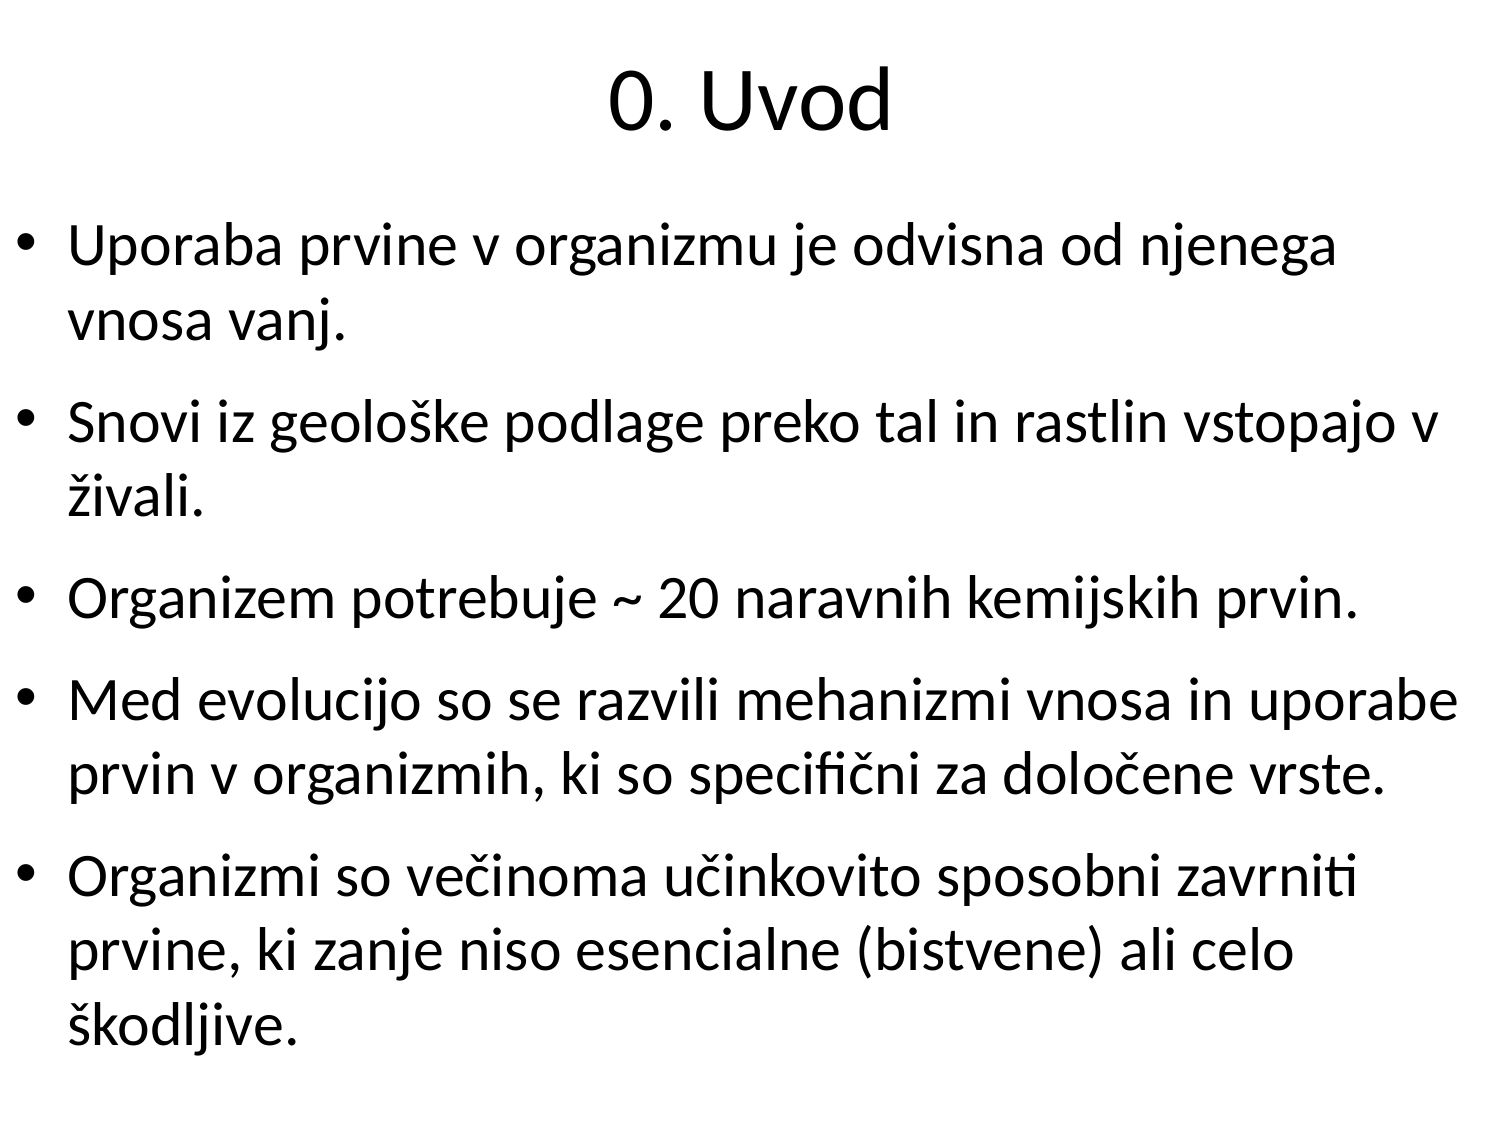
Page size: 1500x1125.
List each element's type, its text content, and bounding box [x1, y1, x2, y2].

title 0. Uvod [76, 0, 1427, 188]
list Uporaba prvine v organizmu je odvisna od njenega vnosa vanj. Snovi iz geološke podlage preko tal in rastlin vstopajo v živali. Organizem potrebuje ~ 20 naravnih kemijskih prvin. Med evolucijo so se razvili mehanizmi vnosa in uporabe prvin v organizmih, ki so specifični za določene vrste. Organizmi so večinoma učinkovito sposobni zavrniti prvine, ki zanje niso esencialne (bistvene) ali celo škodljive. [0, 196, 1500, 1125]
